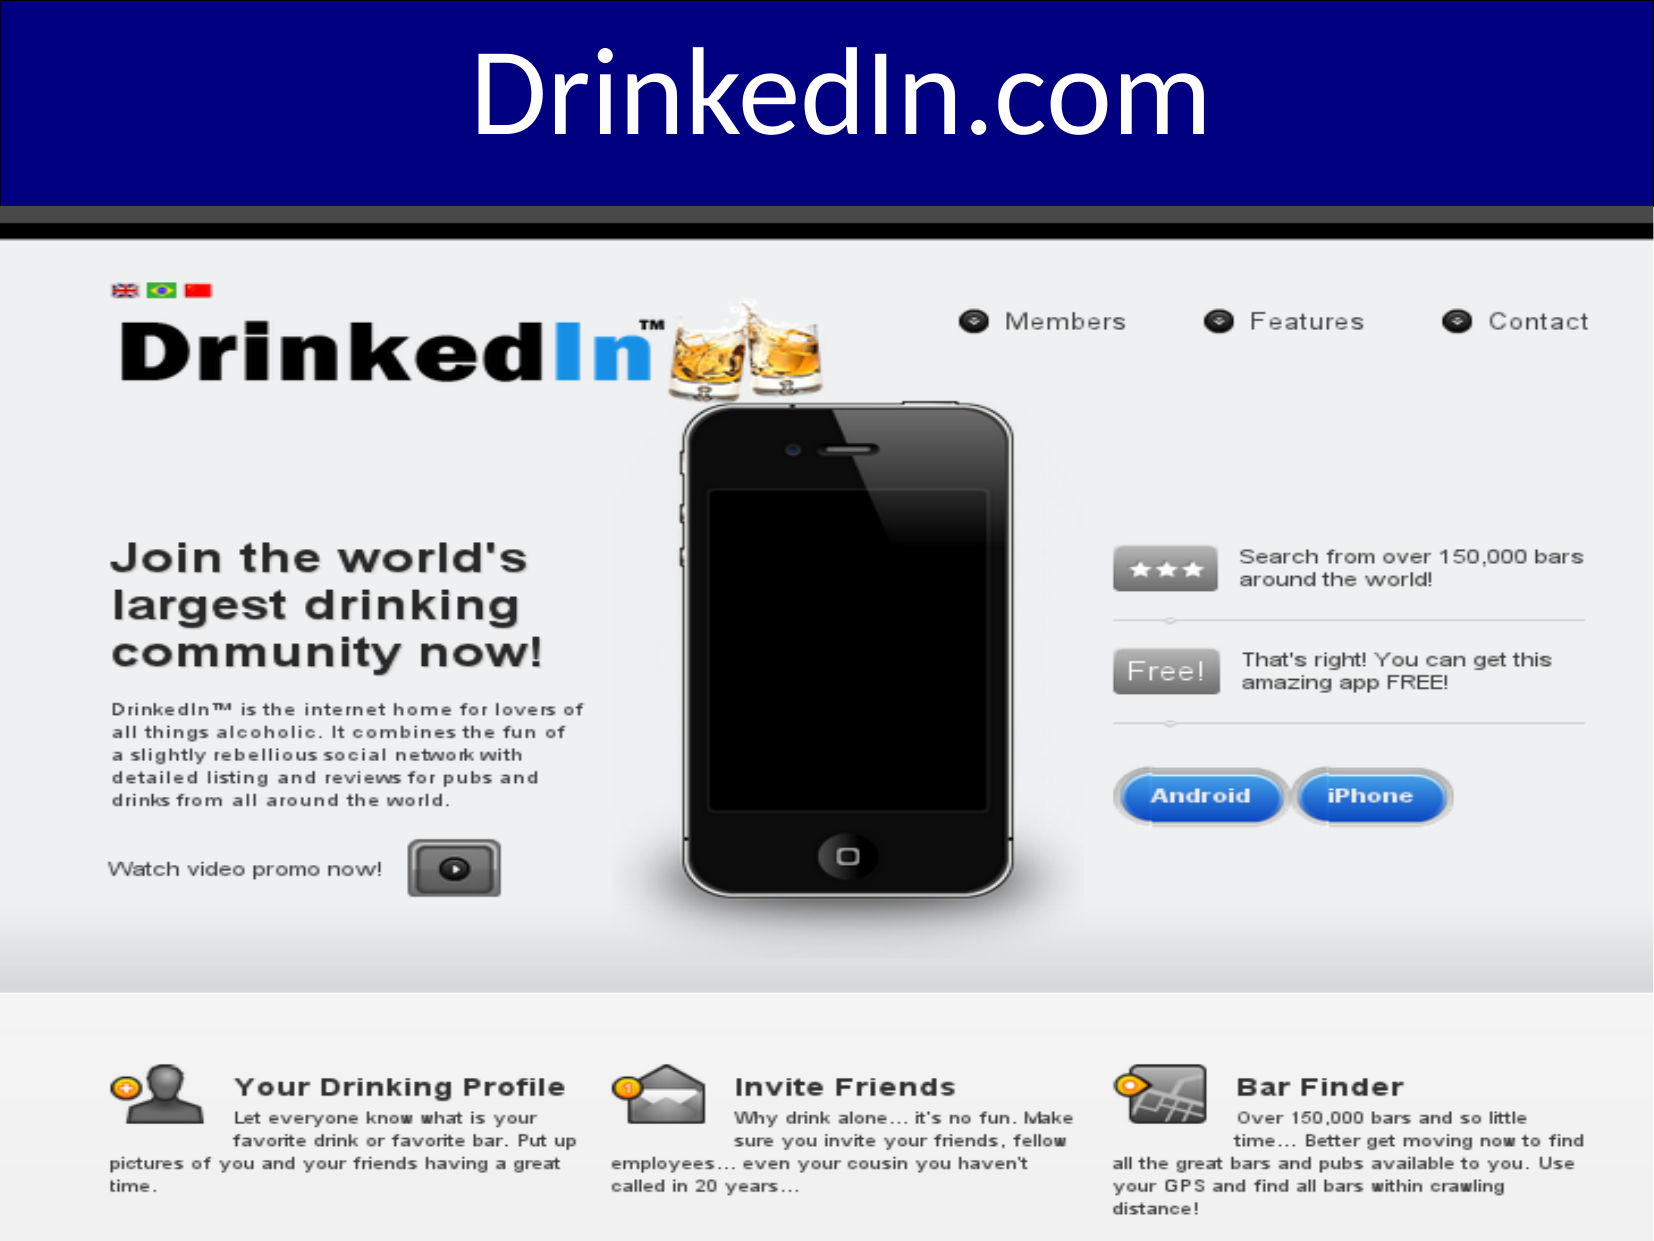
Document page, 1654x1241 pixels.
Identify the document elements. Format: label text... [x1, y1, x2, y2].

title DrinkedIn.com [0, 0, 1654, 206]
picture [0, 206, 1654, 1241]
